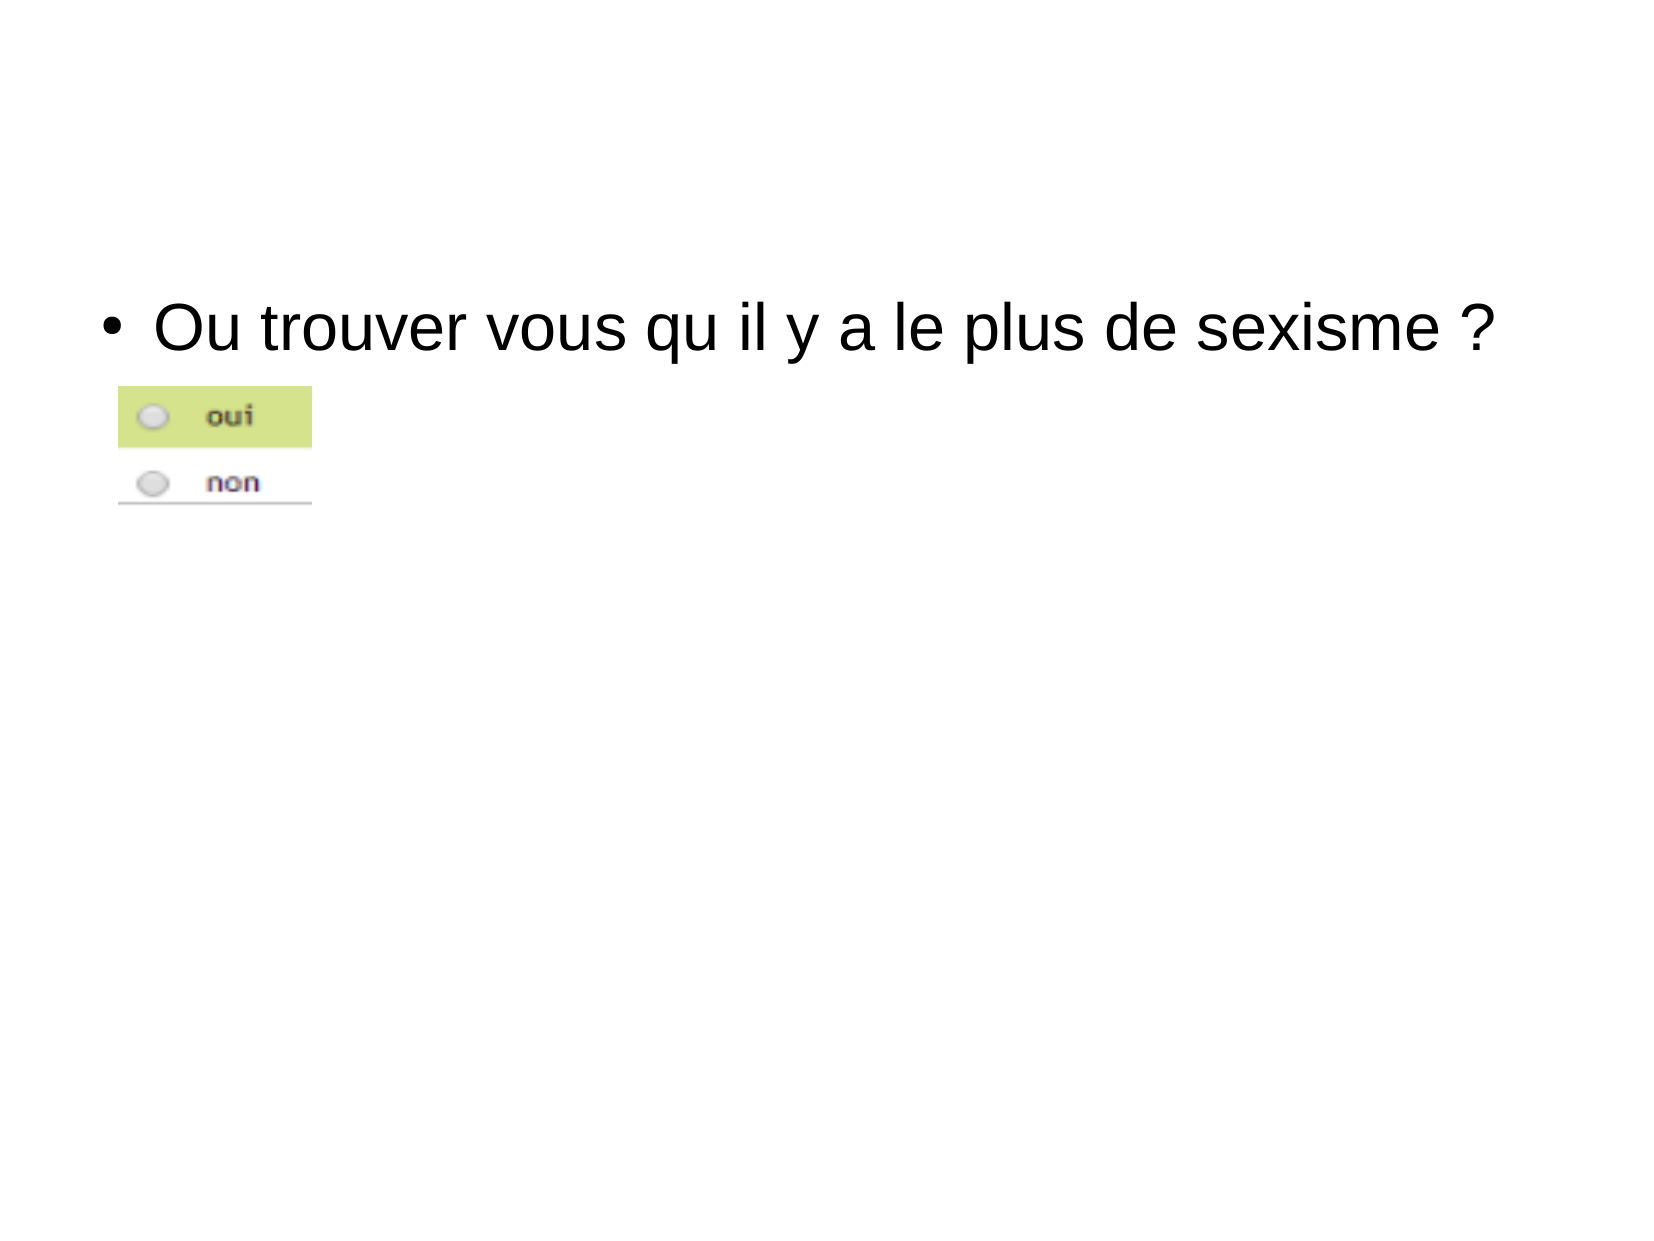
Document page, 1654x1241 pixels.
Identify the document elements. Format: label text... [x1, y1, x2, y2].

list Ou trouver vous qu il y a le plus de sexisme ? [82, 290, 1571, 1010]
picture [118, 386, 312, 508]
